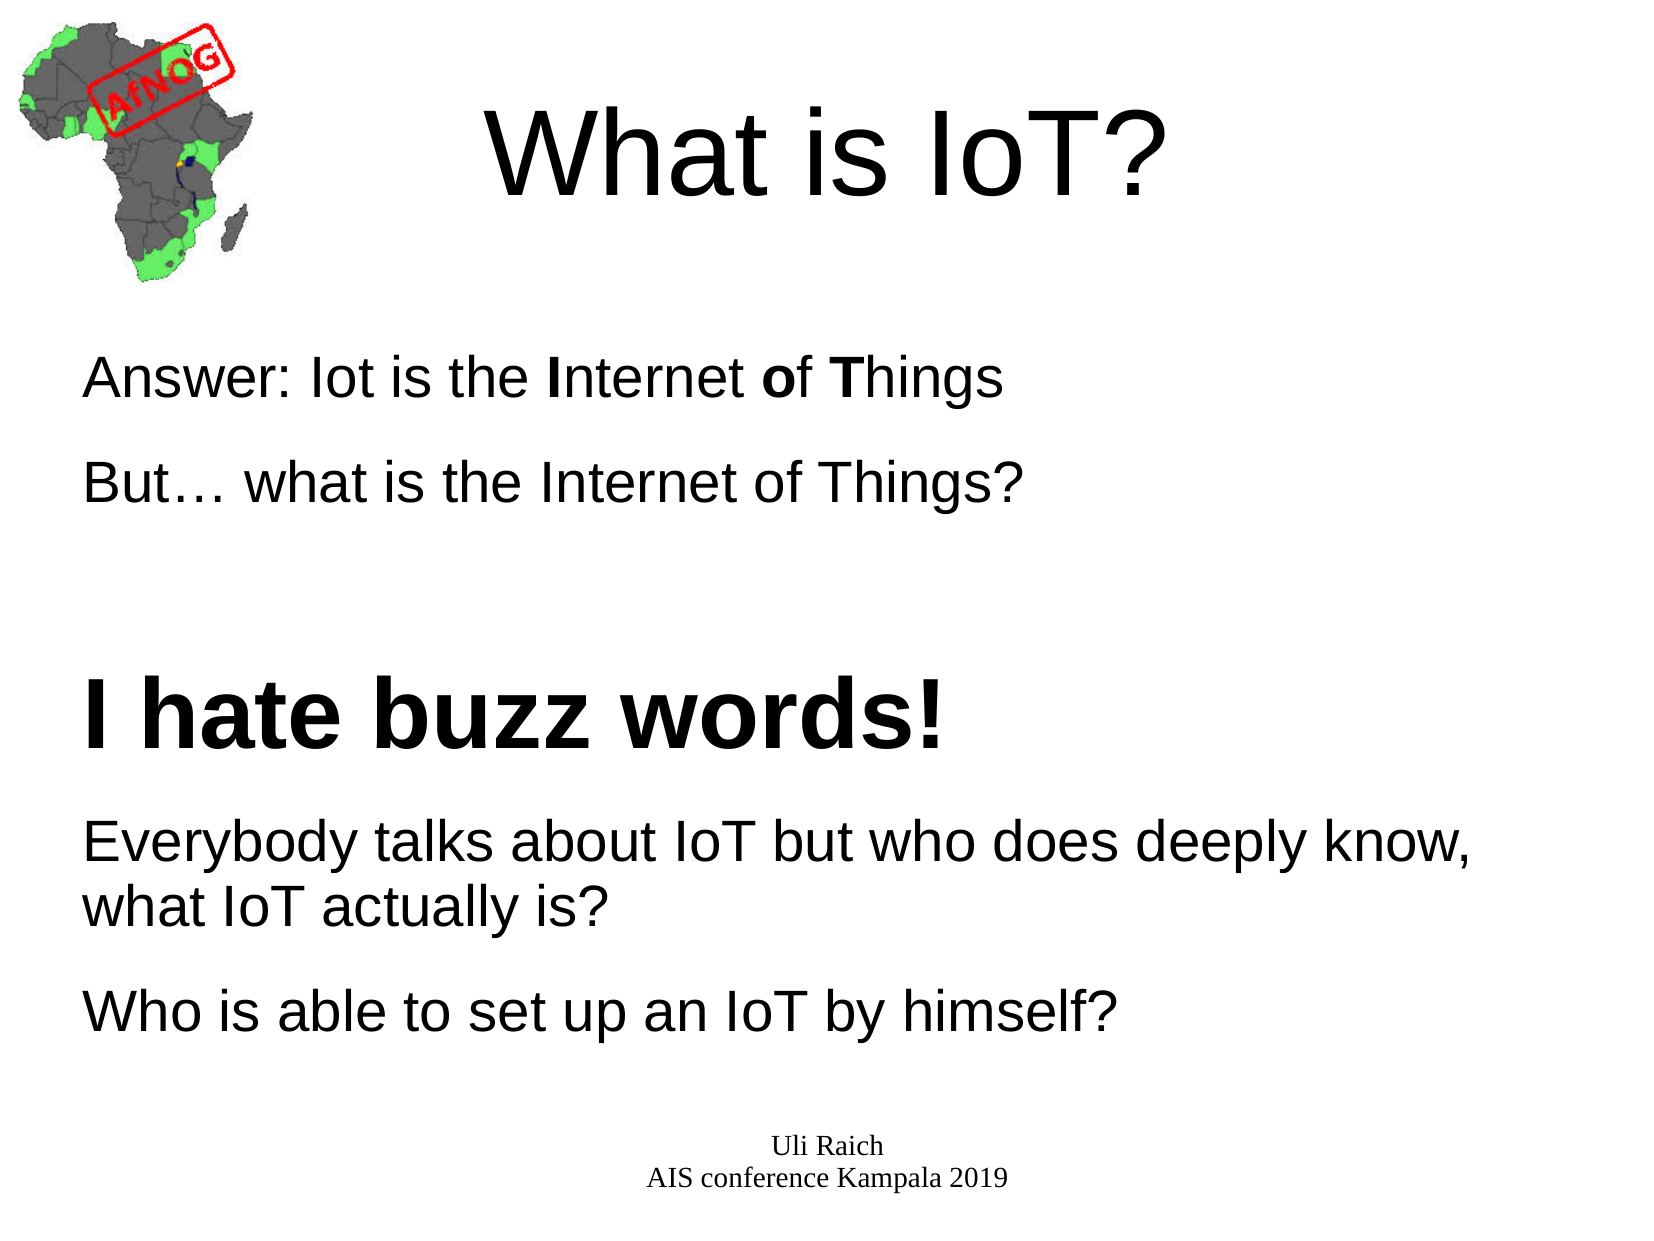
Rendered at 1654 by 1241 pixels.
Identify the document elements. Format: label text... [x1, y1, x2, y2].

list Answer: Iot is the Internet of Things But… what is the Internet of Things? I hate buzz words! Everybody talks about IoT but who does deeply know, what IoT actually is? Who is able to set up an IoT by himself? [82, 345, 1571, 1065]
picture [9, 0, 259, 291]
title What is IoT? [82, 49, 1571, 257]
